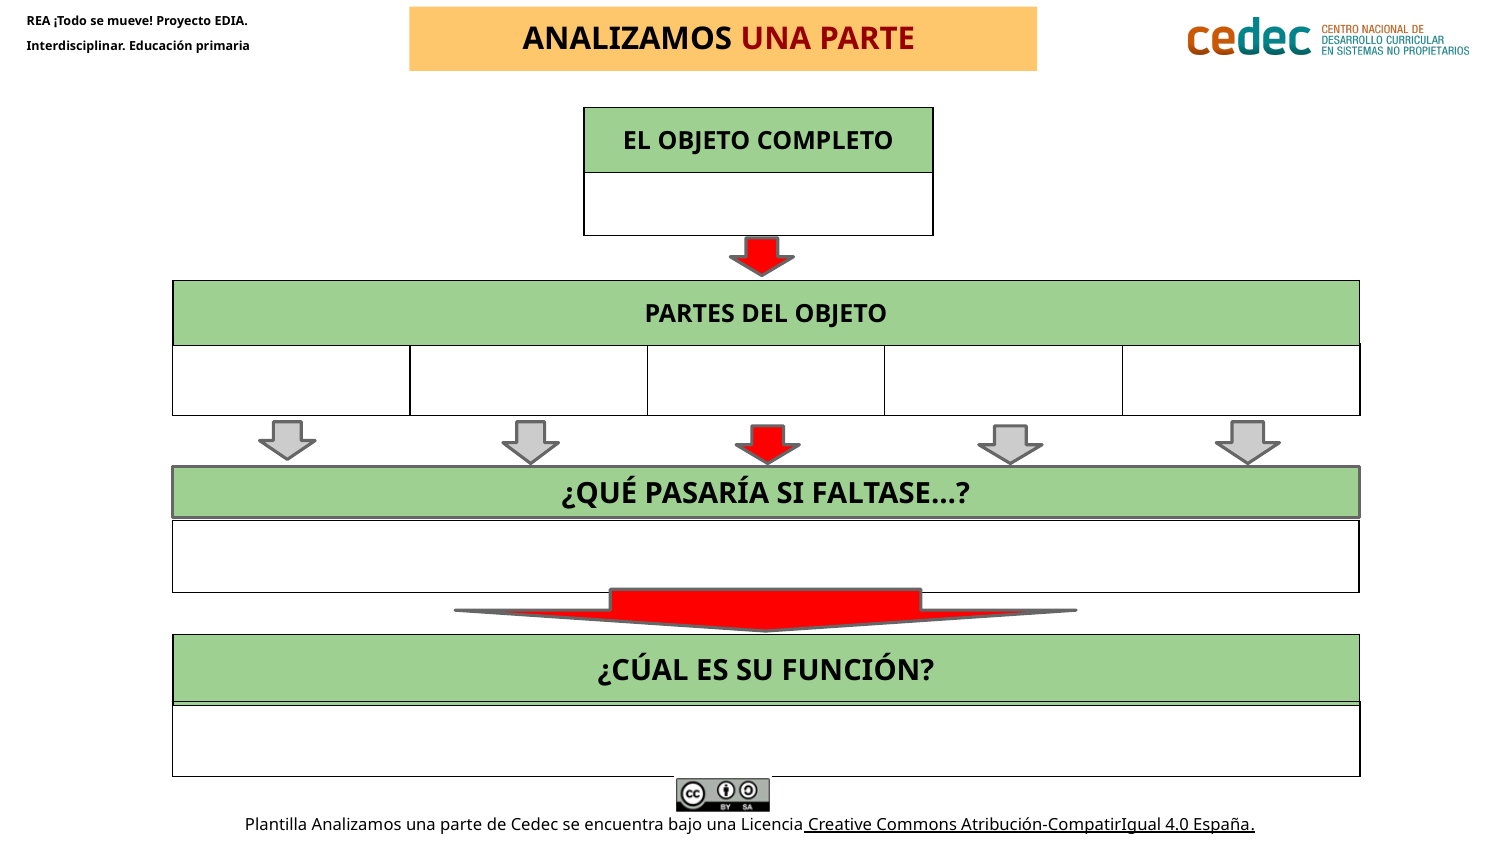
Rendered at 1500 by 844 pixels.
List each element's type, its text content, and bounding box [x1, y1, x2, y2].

text_box [730, 237, 794, 276]
text_box [978, 425, 1043, 464]
table_header EL OBJETO COMPLETO [585, 108, 932, 172]
table_header [173, 702, 1359, 776]
table_cell [585, 173, 932, 235]
text_box [455, 589, 1077, 632]
table_header [173, 521, 1358, 592]
table_header [648, 346, 884, 415]
table_header [411, 346, 647, 415]
title ANALIZAMOS UNA PARTE [409, 6, 1038, 71]
table_header PARTES DEL OBJETO [174, 281, 1359, 345]
table_header [1123, 346, 1359, 415]
picture [674, 776, 772, 806]
table_header ¿CÚAL ES SU FUNCIÓN? [174, 635, 1359, 701]
text_box ¿QUÉ PASARÍA SI FALTASE…? [172, 466, 1360, 518]
text_box [736, 425, 800, 464]
text_box [259, 421, 316, 460]
text_box [502, 421, 559, 464]
table_header [885, 346, 1122, 415]
list [48, 72, 1399, 777]
text_box Plantilla Analizamos una parte de Cedec se encuentra bajo una Licencia Creative Commons Atribución-CompatirIgual 4.0 España. [0, 806, 1500, 844]
text_box [1216, 421, 1280, 464]
text_box REA ¡Todo se mueve! Proyecto EDIA. Interdisciplinar. Educación primaria [0, 0, 401, 66]
table_header [173, 346, 409, 415]
picture [1188, 17, 1469, 55]
